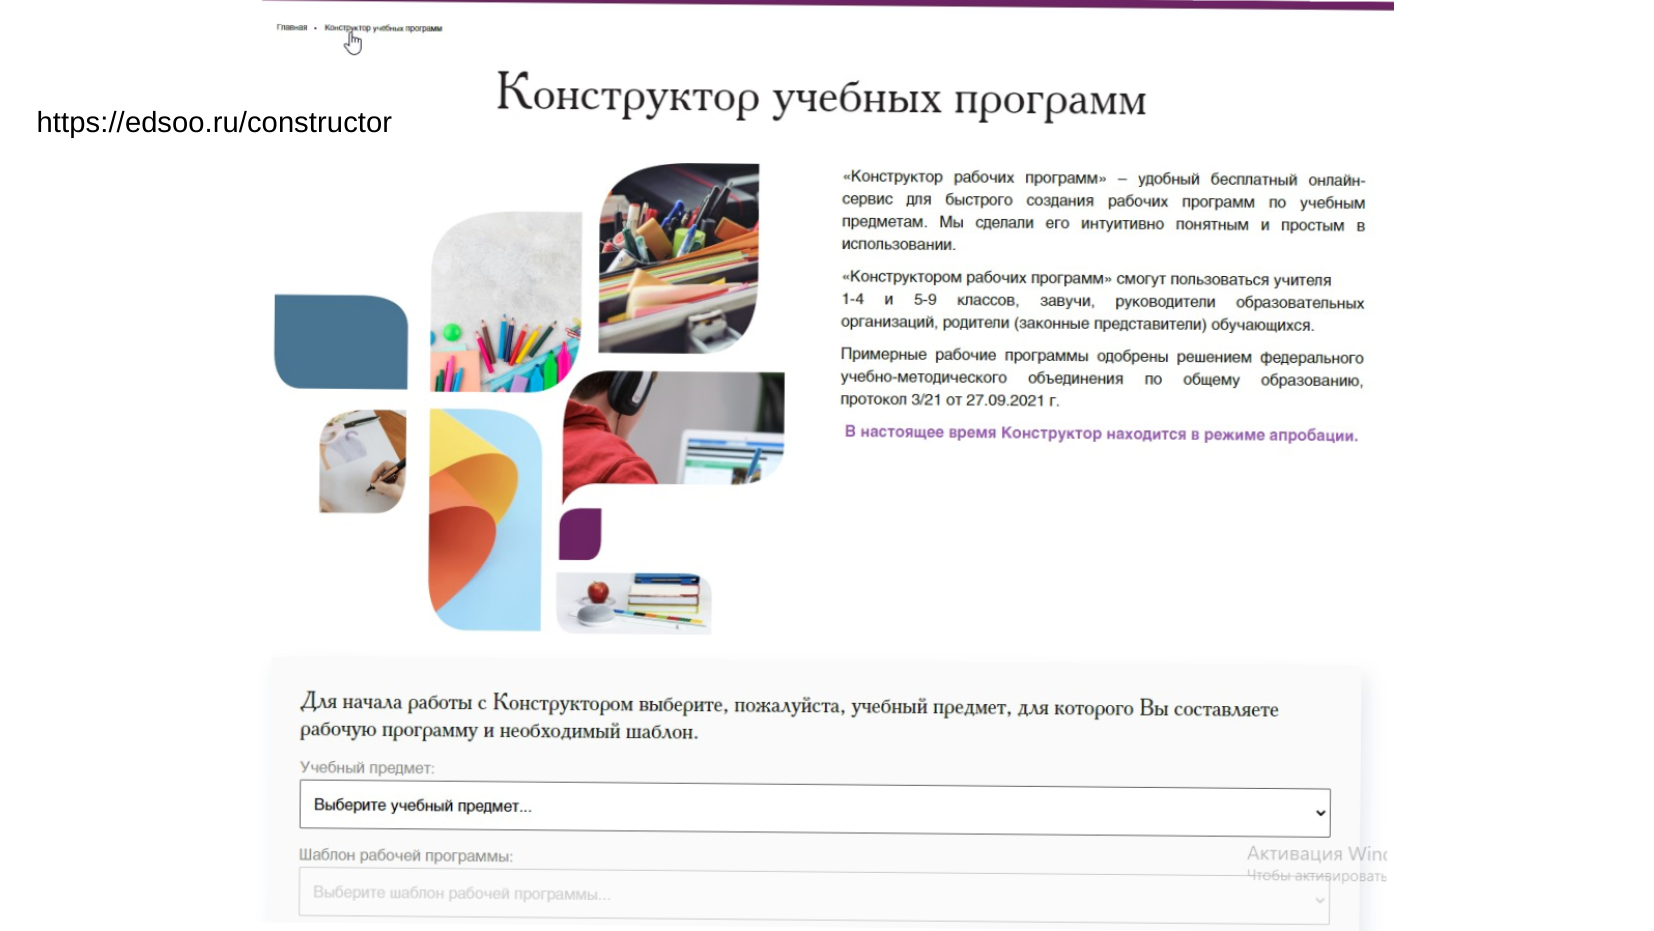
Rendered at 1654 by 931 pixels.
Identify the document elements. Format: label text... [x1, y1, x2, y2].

text_box https://edsoo.ru/constructor [24, 98, 439, 171]
picture [253, 0, 1394, 931]
